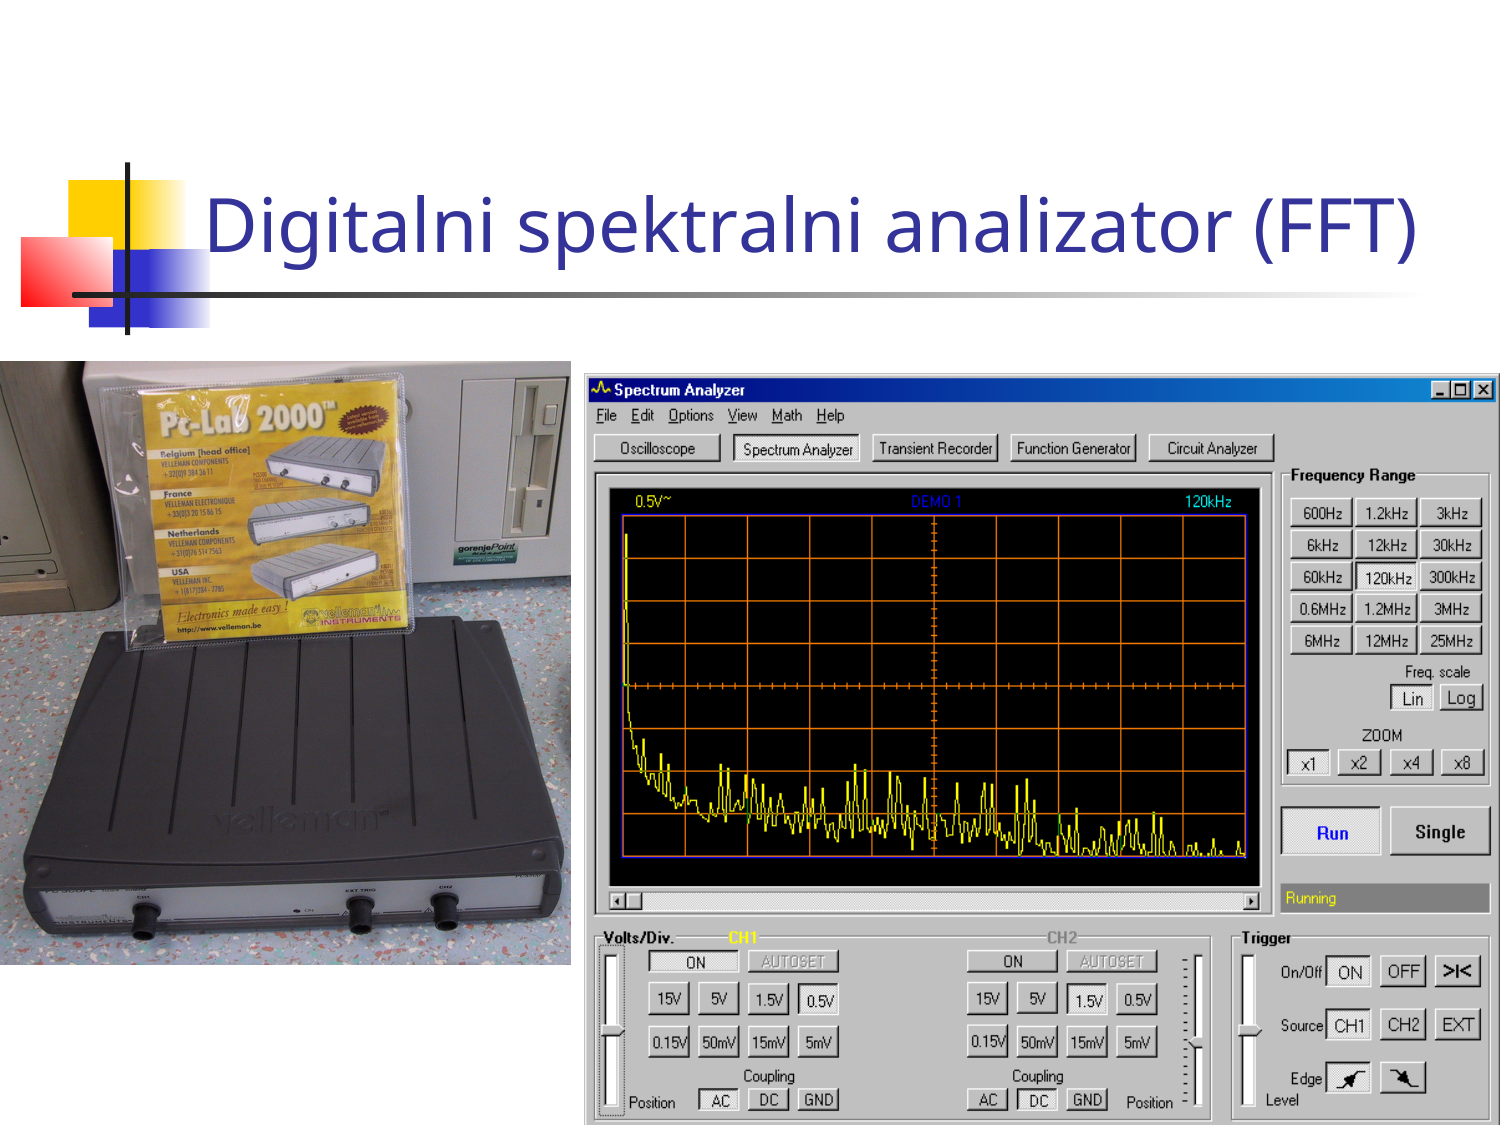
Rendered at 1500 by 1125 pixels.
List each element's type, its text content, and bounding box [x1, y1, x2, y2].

title Digitalni spektralni analizator (FFT) [188, 35, 1468, 276]
picture [0, 361, 571, 965]
picture [584, 373, 1500, 1125]
